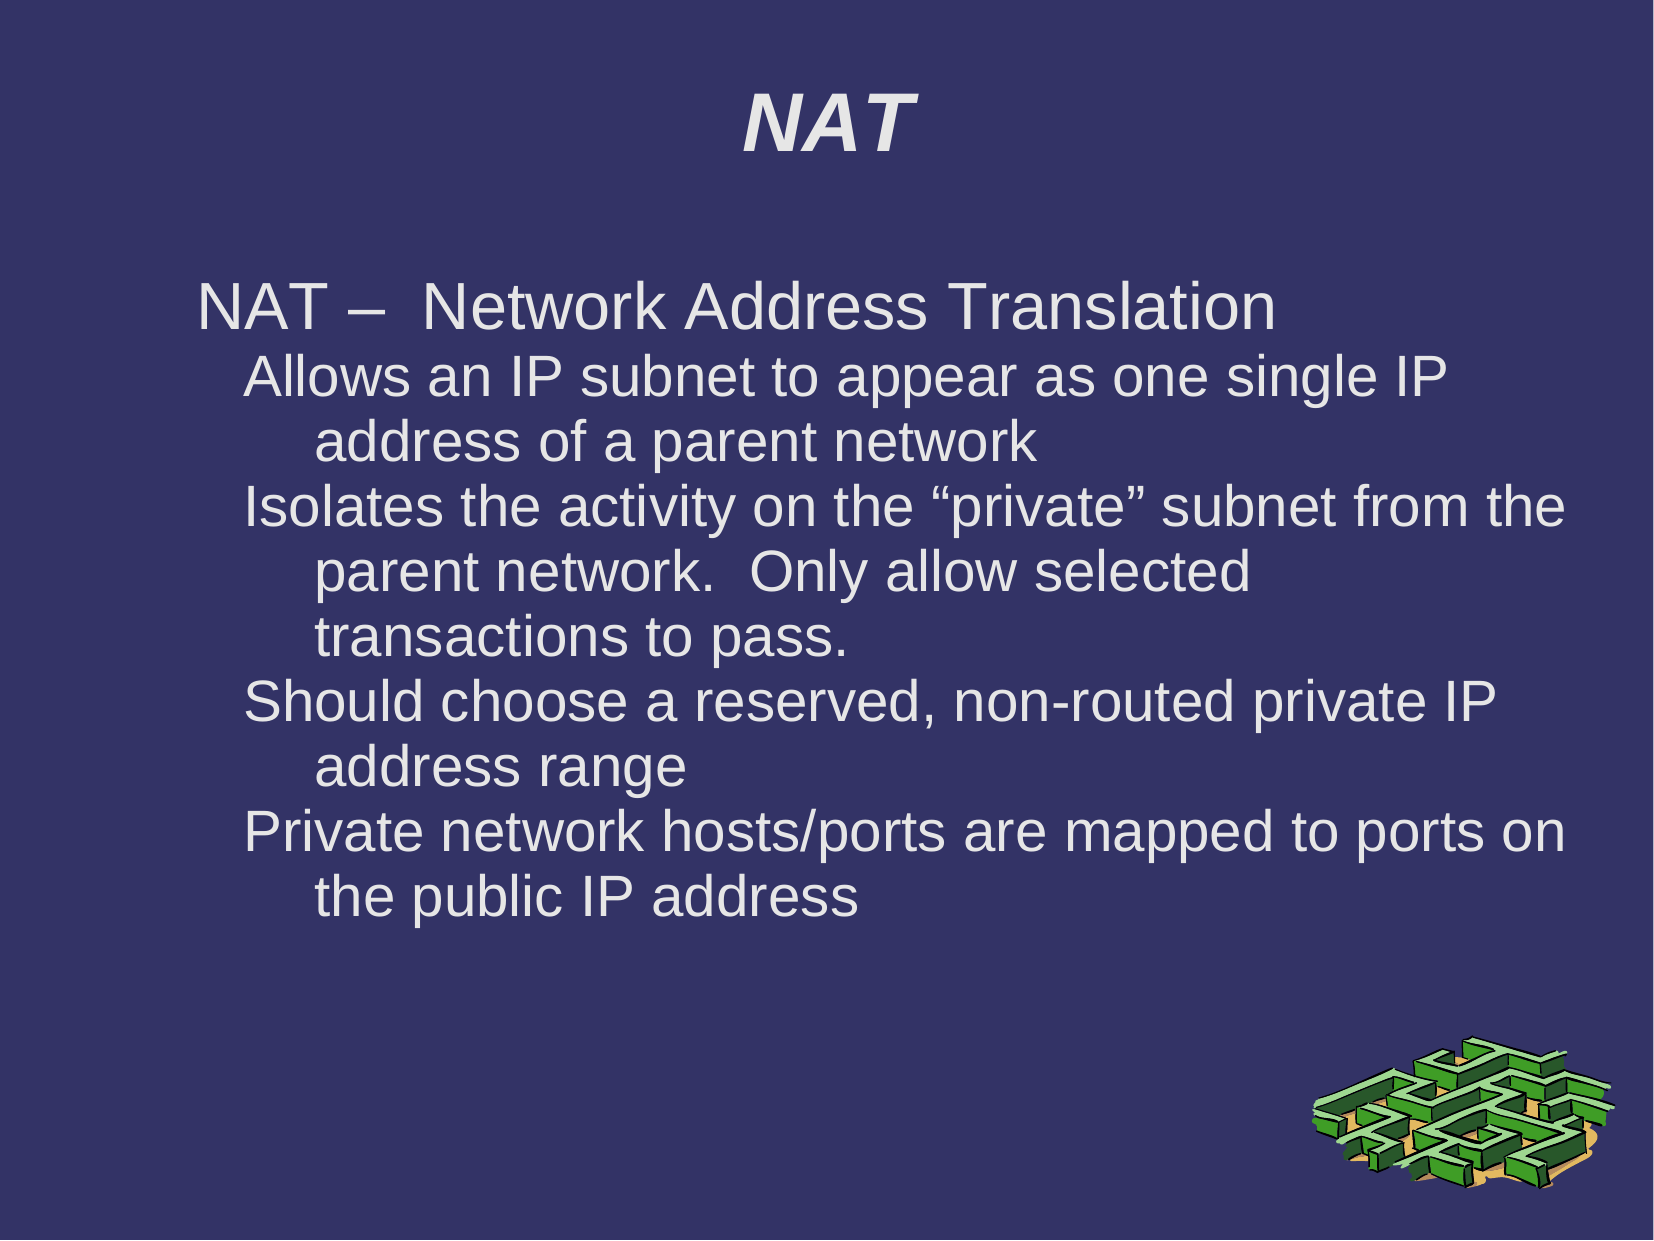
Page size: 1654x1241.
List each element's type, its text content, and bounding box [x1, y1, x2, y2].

list NAT – Network Address Translation Allows an IP subnet to appear as one single IP address of a parent network Isolates the activity on the “private” subnet from the parent network. Only allow selected transactions to pass. Should choose a reserved, non-routed private IP address range Private network hosts/ports are mapped to ports on the public IP address [184, 268, 1576, 1051]
title NAT [121, 19, 1534, 227]
